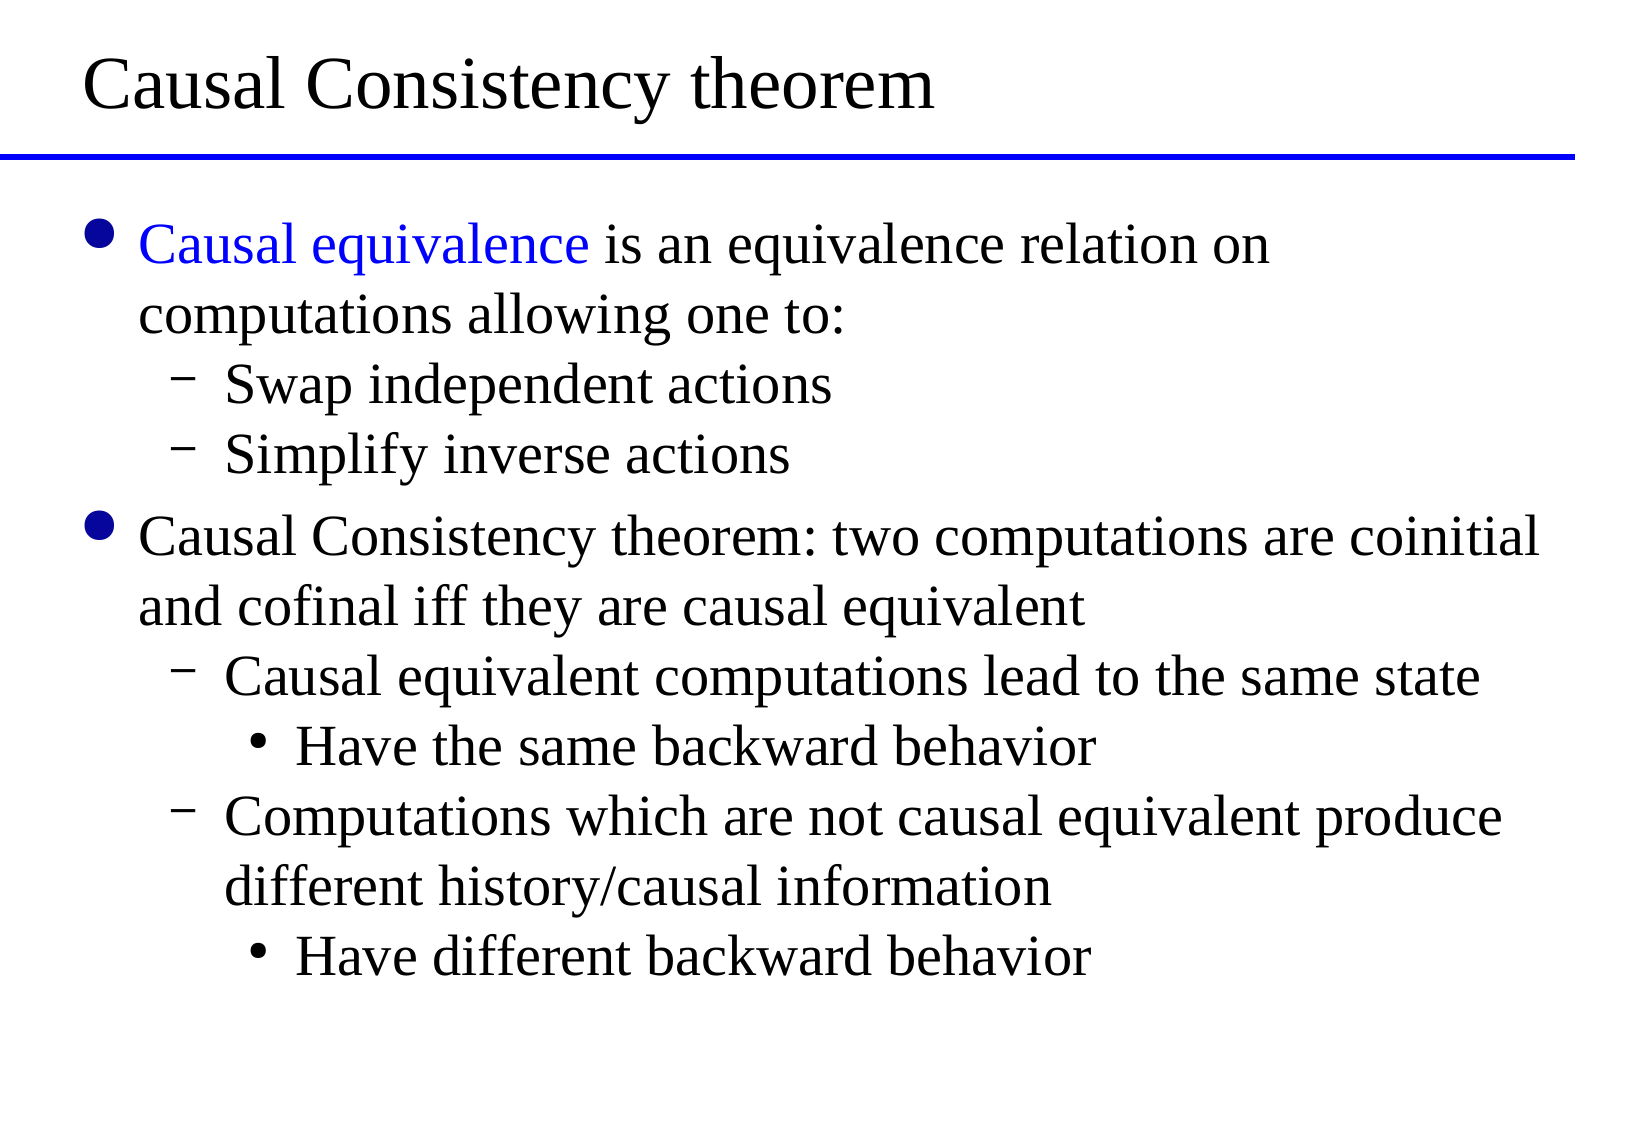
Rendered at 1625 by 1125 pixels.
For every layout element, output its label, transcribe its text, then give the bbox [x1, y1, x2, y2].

list Causal equivalence is an equivalence relation on computations allowing one to: Swap independent actions Simplify inverse actions Causal Consistency theorem: two computations are coinitial and cofinal iff they are causal equivalent Causal equivalent computations lead to the same state Have the same backward behavior Computations which are not causal equivalent produce different history/causal information Have different backward behavior [67, 198, 1557, 1061]
title Causal Consistency theorem [67, 27, 1544, 131]
